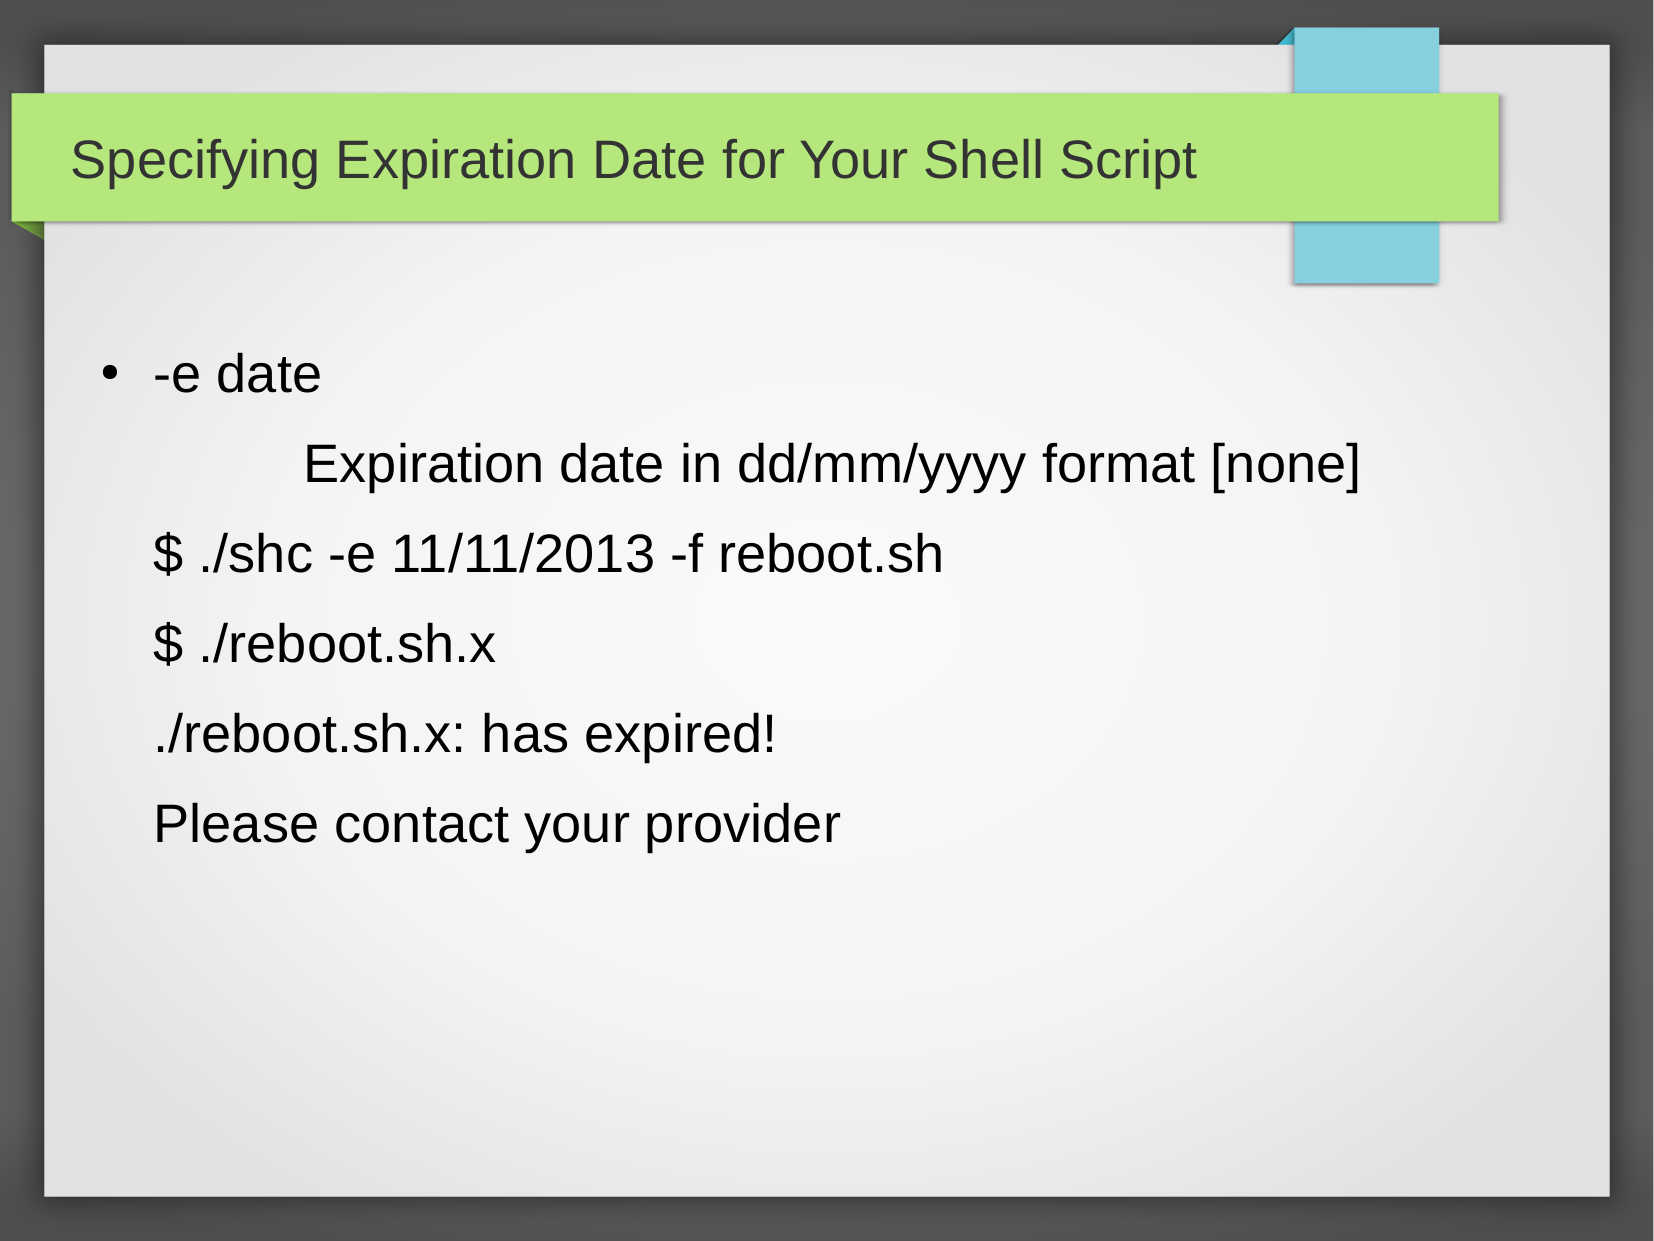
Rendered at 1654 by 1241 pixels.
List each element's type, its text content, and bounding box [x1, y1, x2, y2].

picture [0, 0, 1654, 1241]
title Specifying Expiration Date for Your Shell Script [70, 106, 1229, 213]
list -e date Expiration date in dd/mm/yyyy format [none] $ ./shc -e 11/11/2013 -f reboot.sh $ ./reboot.sh.x ./reboot.sh.x: has expired! Please contact your provider [82, 343, 1538, 1063]
